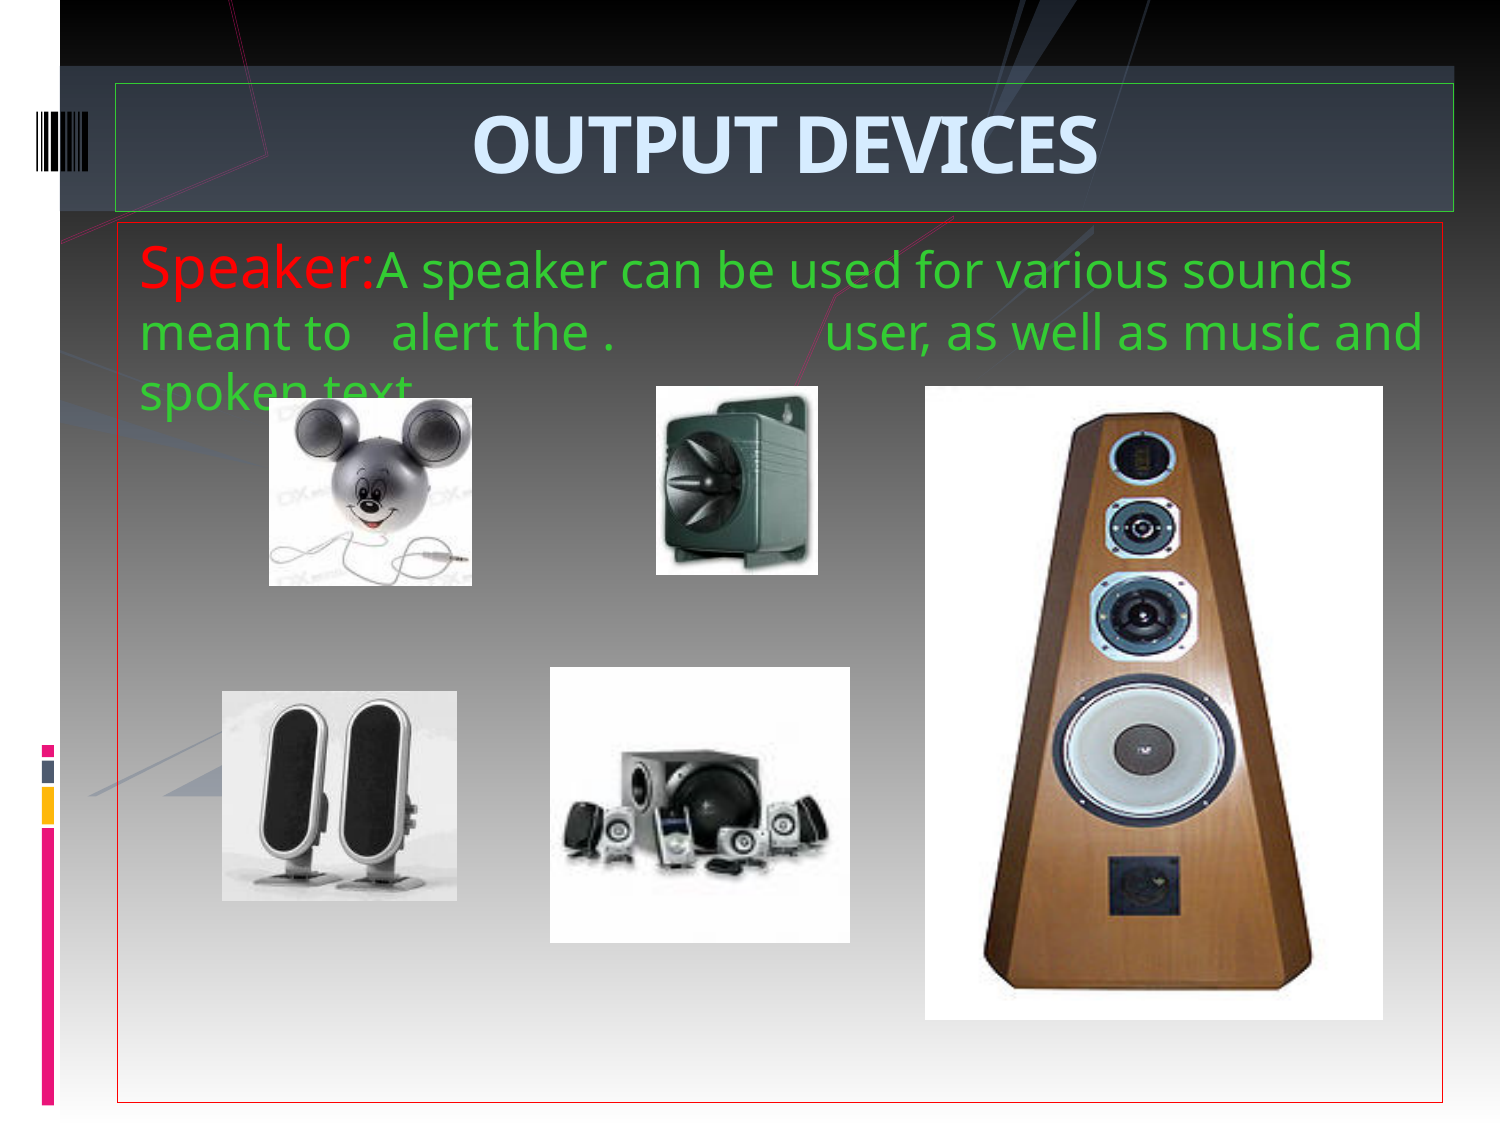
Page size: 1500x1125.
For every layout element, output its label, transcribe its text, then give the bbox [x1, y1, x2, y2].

picture [269, 398, 472, 586]
picture [222, 691, 457, 901]
picture [925, 386, 1383, 1020]
title OUTPUT DEVICES [115, 83, 1454, 212]
list Speaker:A speaker can be used for various sounds meant to alert the . user, as well as music and spoken text. [117, 222, 1443, 1103]
picture [656, 386, 818, 575]
picture [550, 667, 850, 943]
